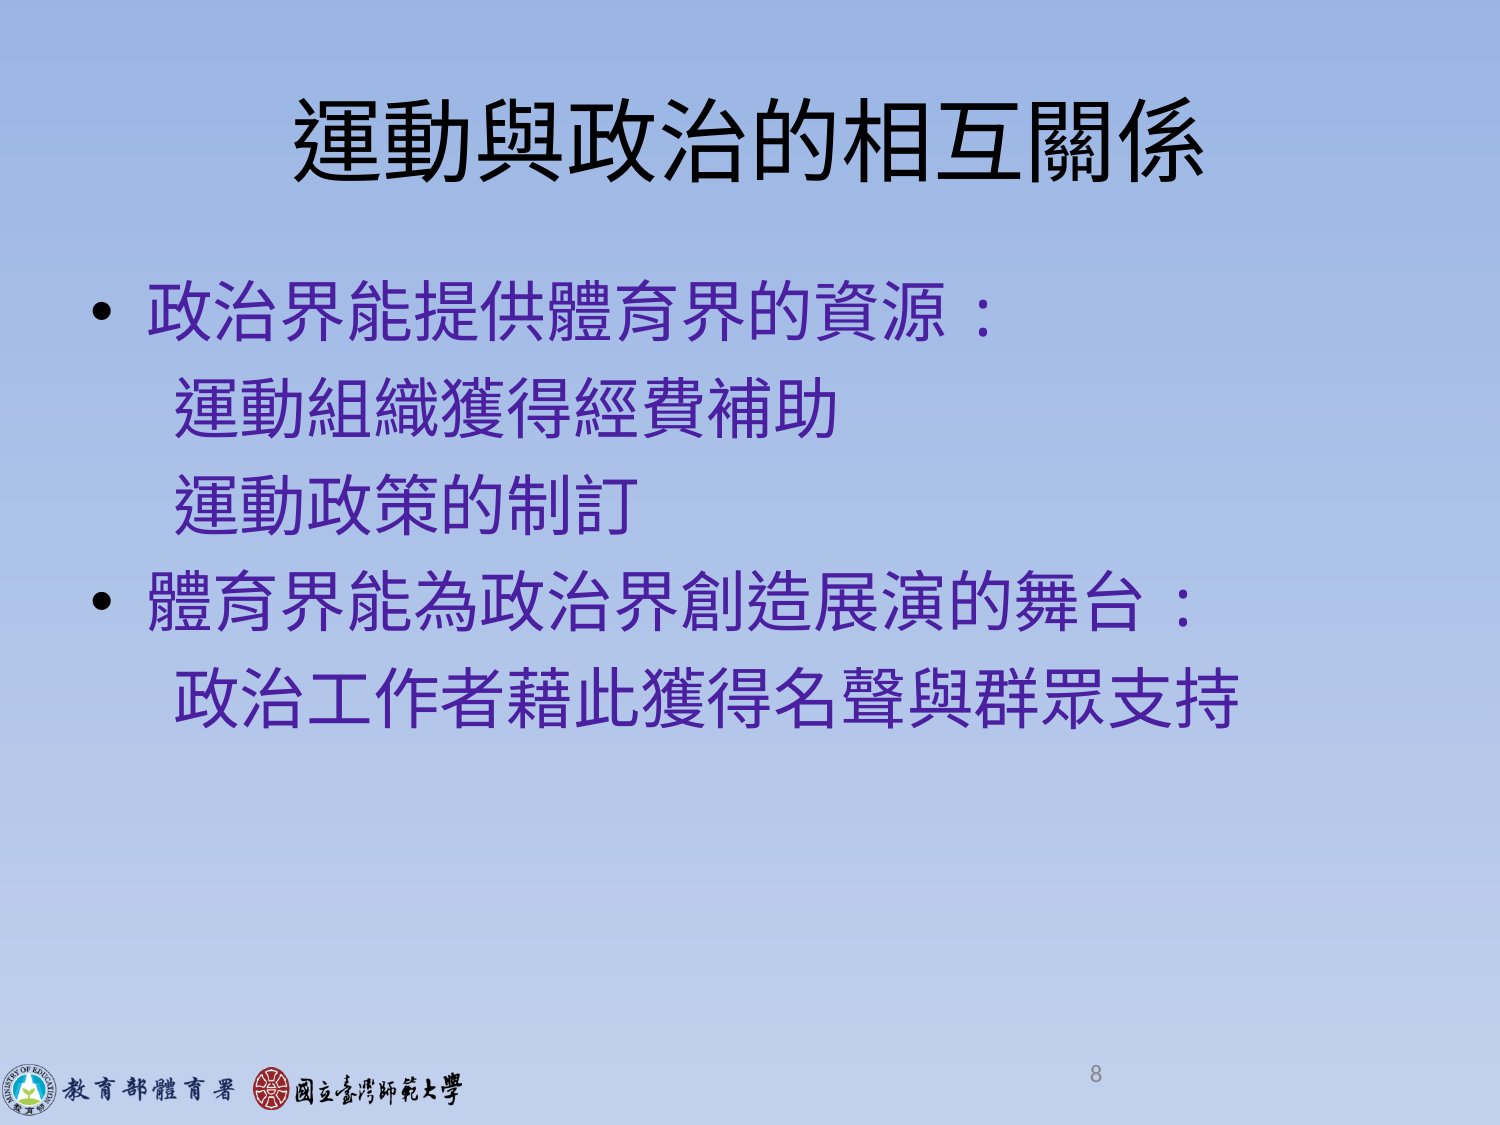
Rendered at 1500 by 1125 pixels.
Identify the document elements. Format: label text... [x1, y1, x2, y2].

text_box [1074, 1042, 1426, 1103]
list 政治界能提供體育界的資源: 運動組織獲得經費補助 運動政策的制訂 體育界能為政治界創造展演的舞台: 政治工作者藉此獲得名聲與群眾支持 [75, 262, 1426, 1005]
title 運動與政治的相互關係 [75, 45, 1426, 233]
